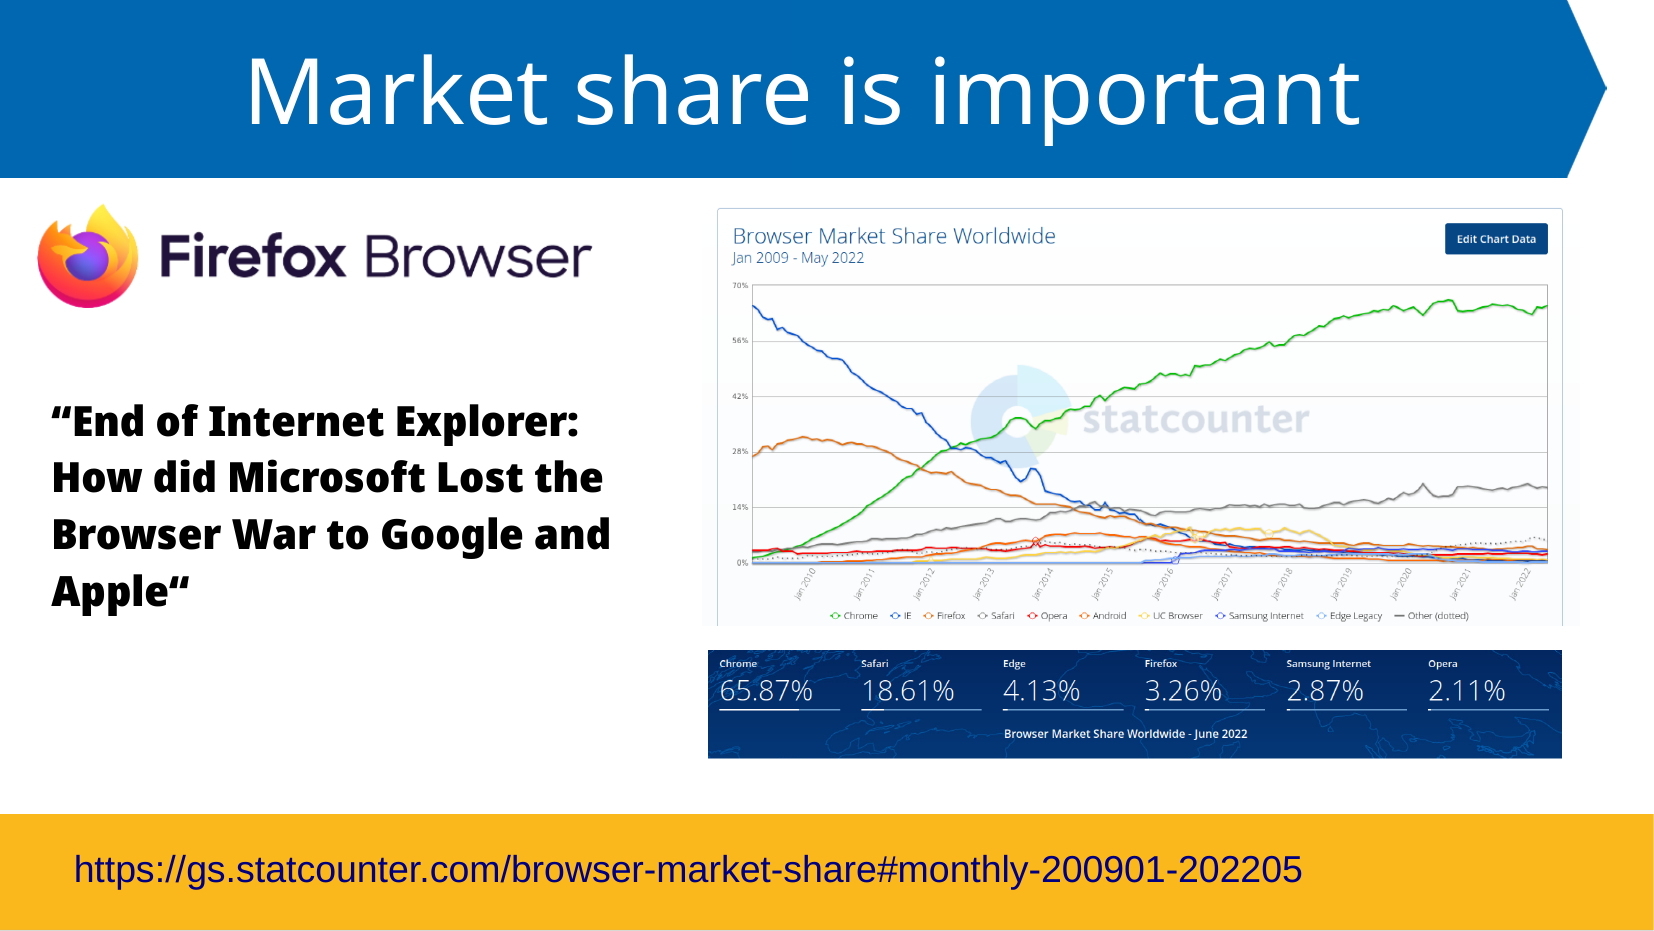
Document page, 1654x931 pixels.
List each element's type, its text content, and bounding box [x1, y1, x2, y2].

text_box “End of Internet Explorer: How did Microsoft Lost the Browser War to Google and Apple“ [36, 383, 697, 627]
text_box https://gs.statcounter.com/browser-market-share#monthly-200901-202205 [59, 840, 1385, 898]
picture [11, 188, 595, 308]
title Market share is important [59, 23, 1548, 154]
picture [0, 814, 1654, 931]
picture [702, 188, 1580, 626]
picture [0, 0, 1607, 178]
picture [708, 650, 1562, 768]
